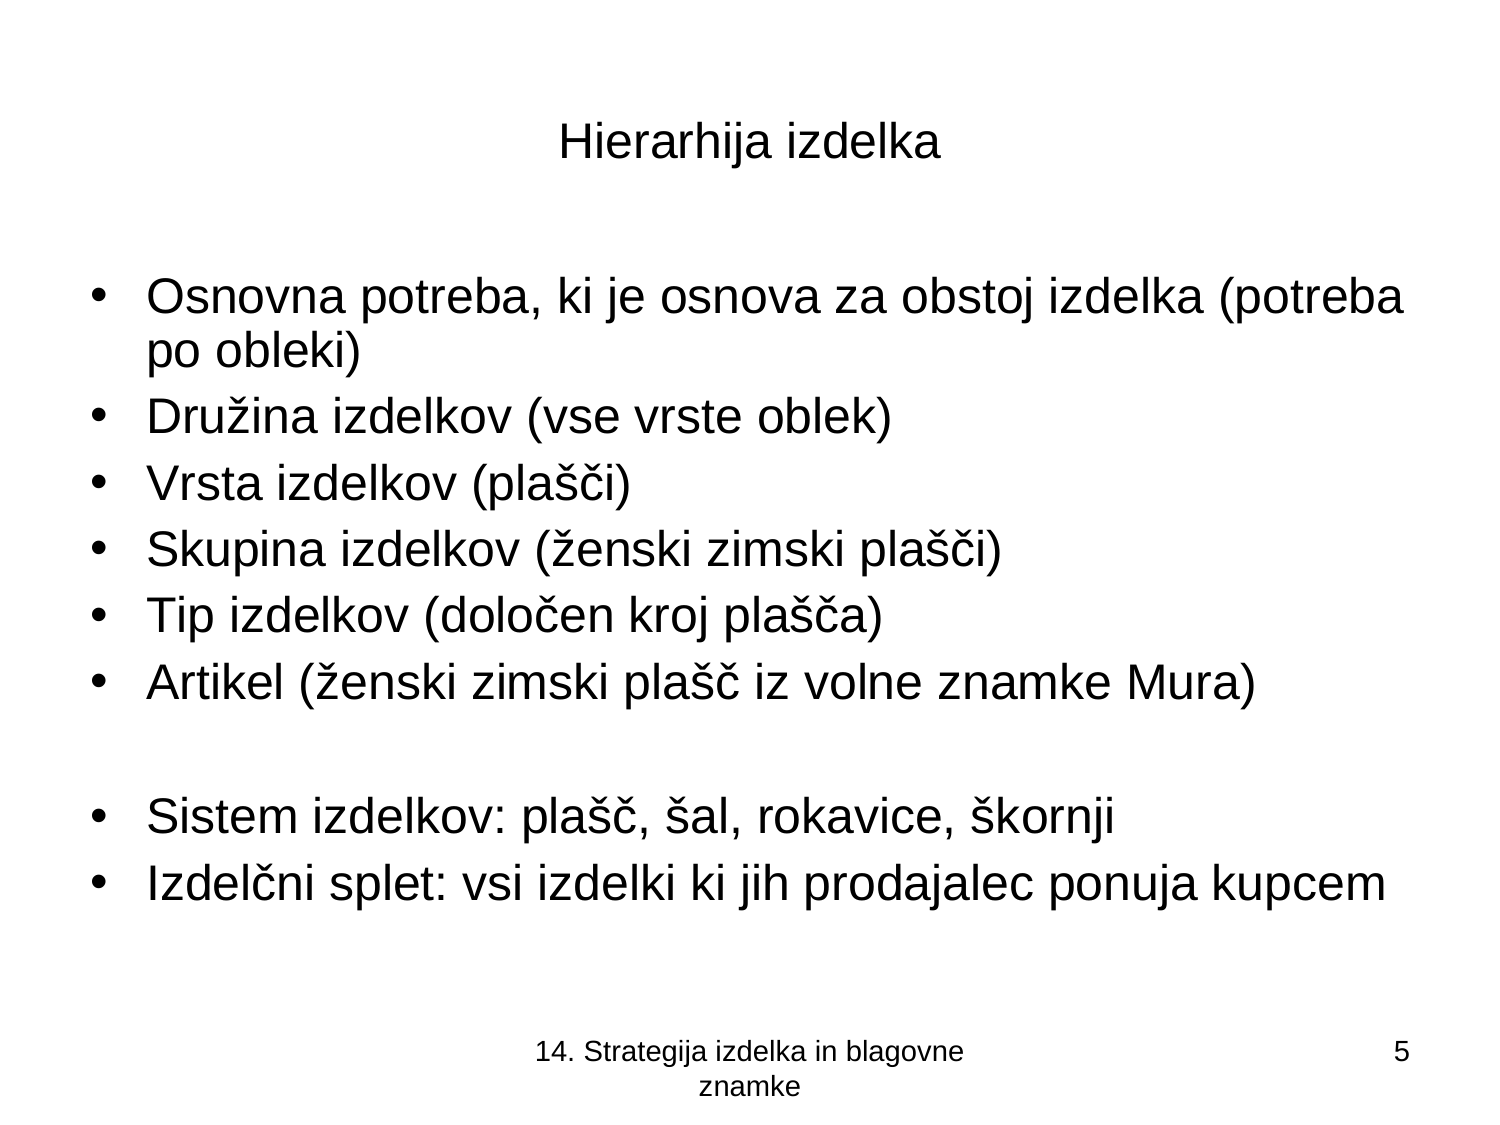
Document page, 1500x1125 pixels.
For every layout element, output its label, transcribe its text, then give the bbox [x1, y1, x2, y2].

title Hierarhija izdelka [75, 45, 1426, 233]
list Osnovna potreba, ki je osnova za obstoj izdelka (potreba po obleki) Družina izdelkov (vse vrste oblek) Vrsta izdelkov (plašči) Skupina izdelkov (ženski zimski plašči) Tip izdelkov (določen kroj plašča) Artikel (ženski zimski plašč iz volne znamke Mura) Sistem izdelkov: plašč, šal, rokavice, škornji Izdelčni splet: vsi izdelki ki jih prodajalec ponuja kupcem [75, 262, 1426, 1006]
text_box <number> [1074, 1024, 1426, 1103]
text_box 14. Strategija izdelka in blagovne znamke [512, 1024, 988, 1103]
